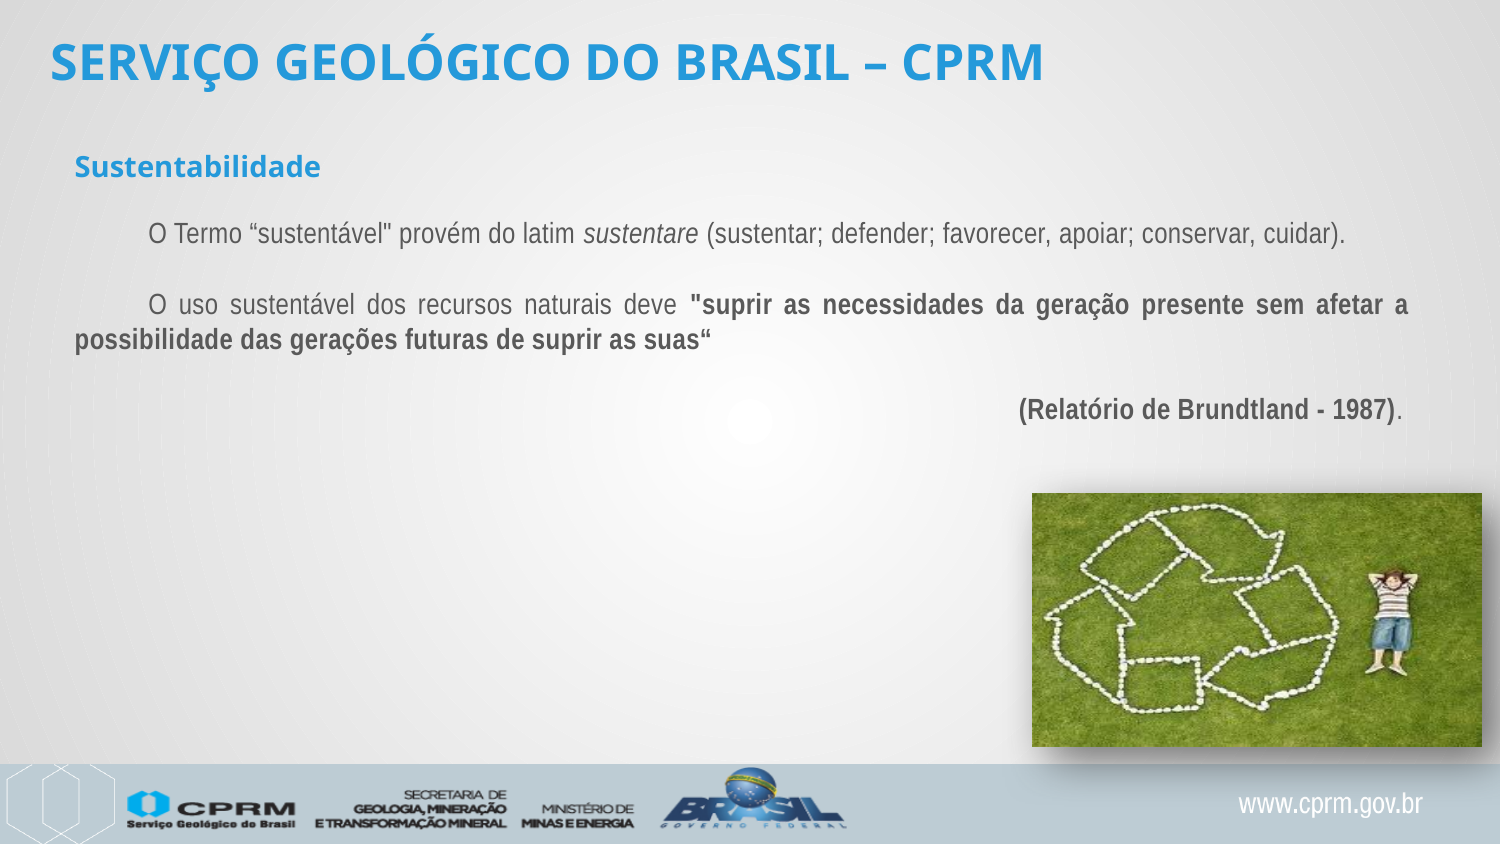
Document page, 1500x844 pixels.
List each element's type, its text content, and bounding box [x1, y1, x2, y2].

text_box Sustentabilidade [59, 133, 639, 202]
picture [1032, 493, 1482, 747]
picture [0, 757, 1500, 844]
text_box SERVIÇO GEOLÓGICO DO BRASIL – CPRM [35, 22, 1061, 98]
text_box O Termo “sustentável" provém do latim sustentare (sustentar; defender; favorecer, apoiar; conservar, cuidar). O uso sustentável dos recursos naturais deve "suprir as necessidades da geração presente sem afetar a possibilidade das gerações futuras de suprir as suas“ (Relatório de Brundtland - 1987). [59, 202, 1425, 503]
